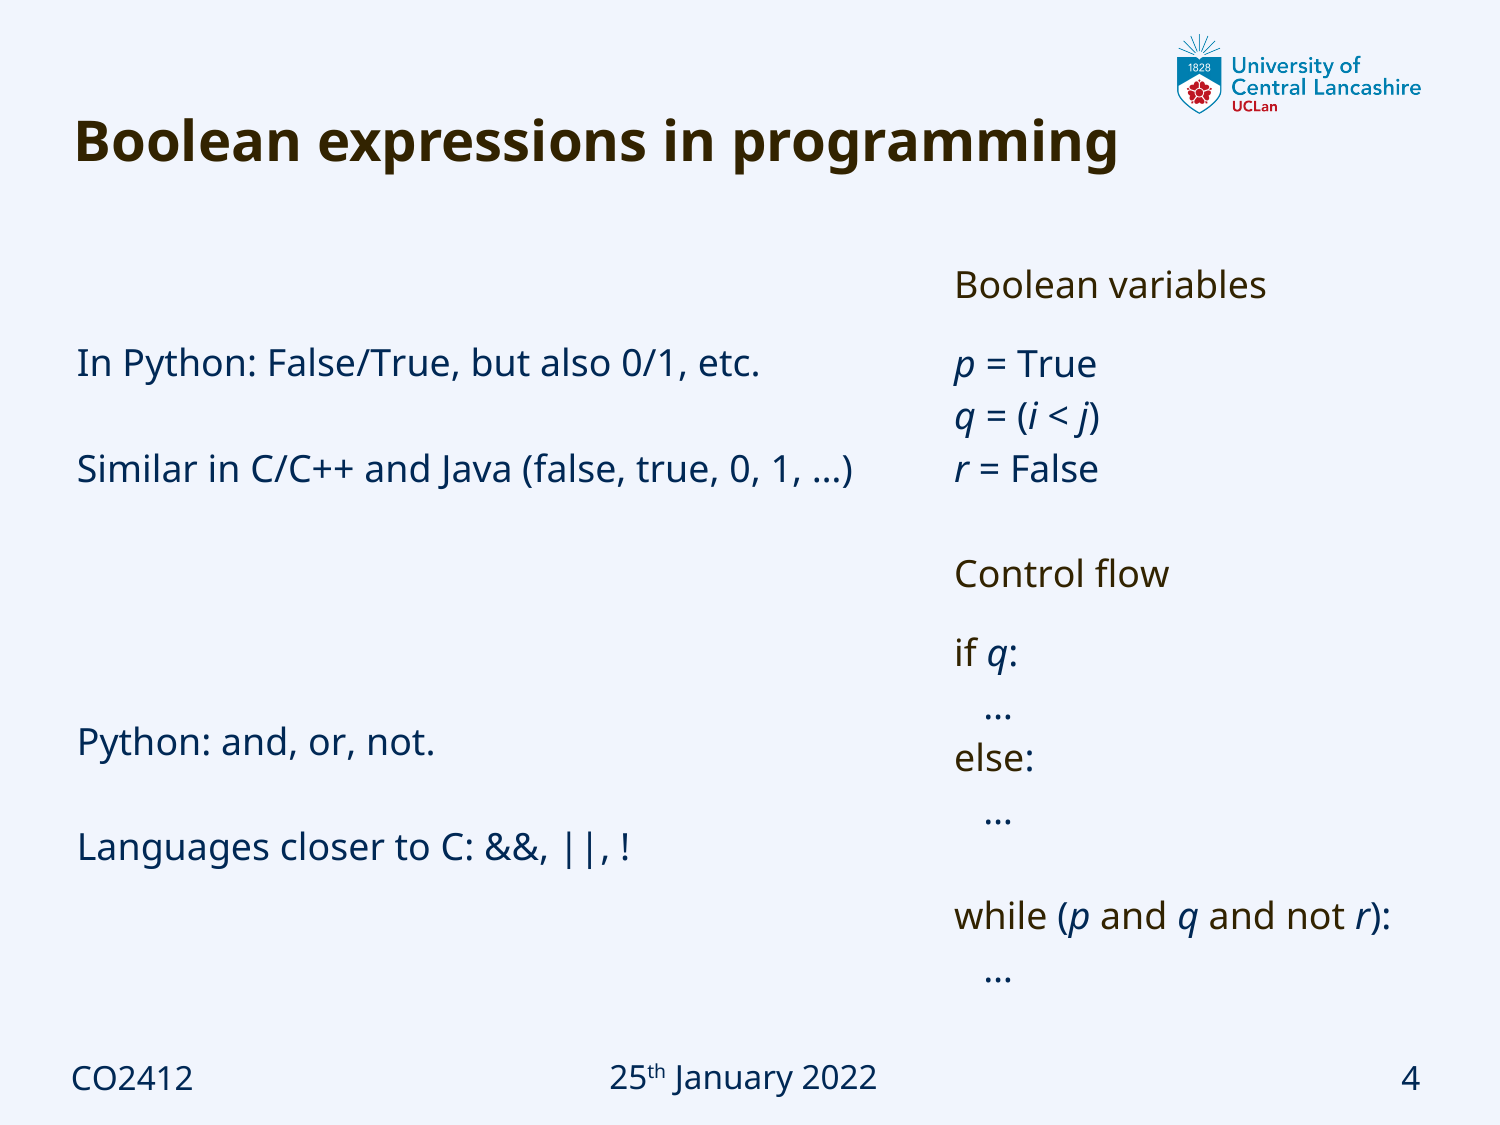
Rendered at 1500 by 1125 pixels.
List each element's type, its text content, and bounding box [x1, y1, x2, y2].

text_box Python: and, or, not. Languages closer to C: &&, ||, ! [62, 702, 882, 876]
text_box In Python: False/True, but also 0/1, etc. Similar in C/C++ and Java (false, true, 0, 1, …) [62, 324, 882, 498]
text_box Boolean variables p = True q = (i < j) r = False Control flow if q: … else: … while (p and q and not r): … [939, 245, 1436, 1051]
picture [1177, 34, 1421, 54]
title Boolean expressions in programming [58, 54, 1500, 224]
